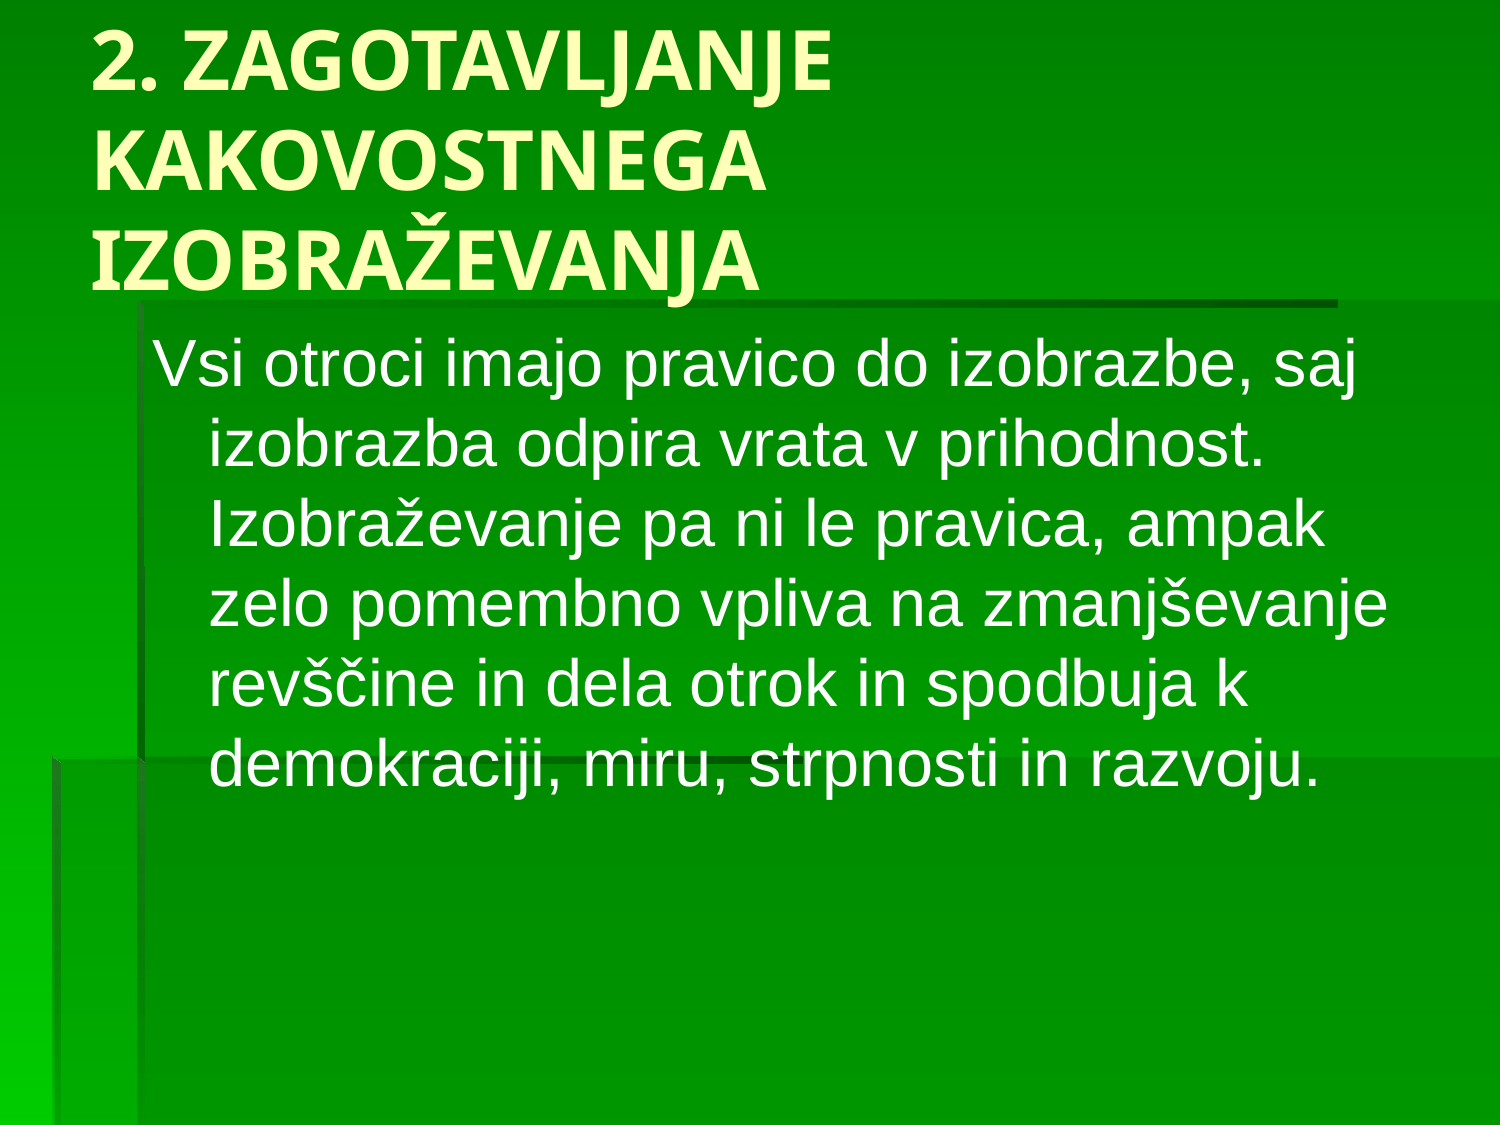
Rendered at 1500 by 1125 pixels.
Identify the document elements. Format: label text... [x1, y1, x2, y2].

list Vsi otroci imajo pravico do izobrazbe, saj izobrazba odpira vrata v prihodnost. Izobraževanje pa ni le pravica, ampak zelo pomembno vpliva na zmanjševanje revščine in dela otrok in spodbuja k demokraciji, miru, strpnosti in razvoju. [137, 312, 1451, 1000]
title 2. ZAGOTAVLJANJE KAKOVOSTNEGA IZOBRAŽEVANJA [75, 40, 1451, 275]
